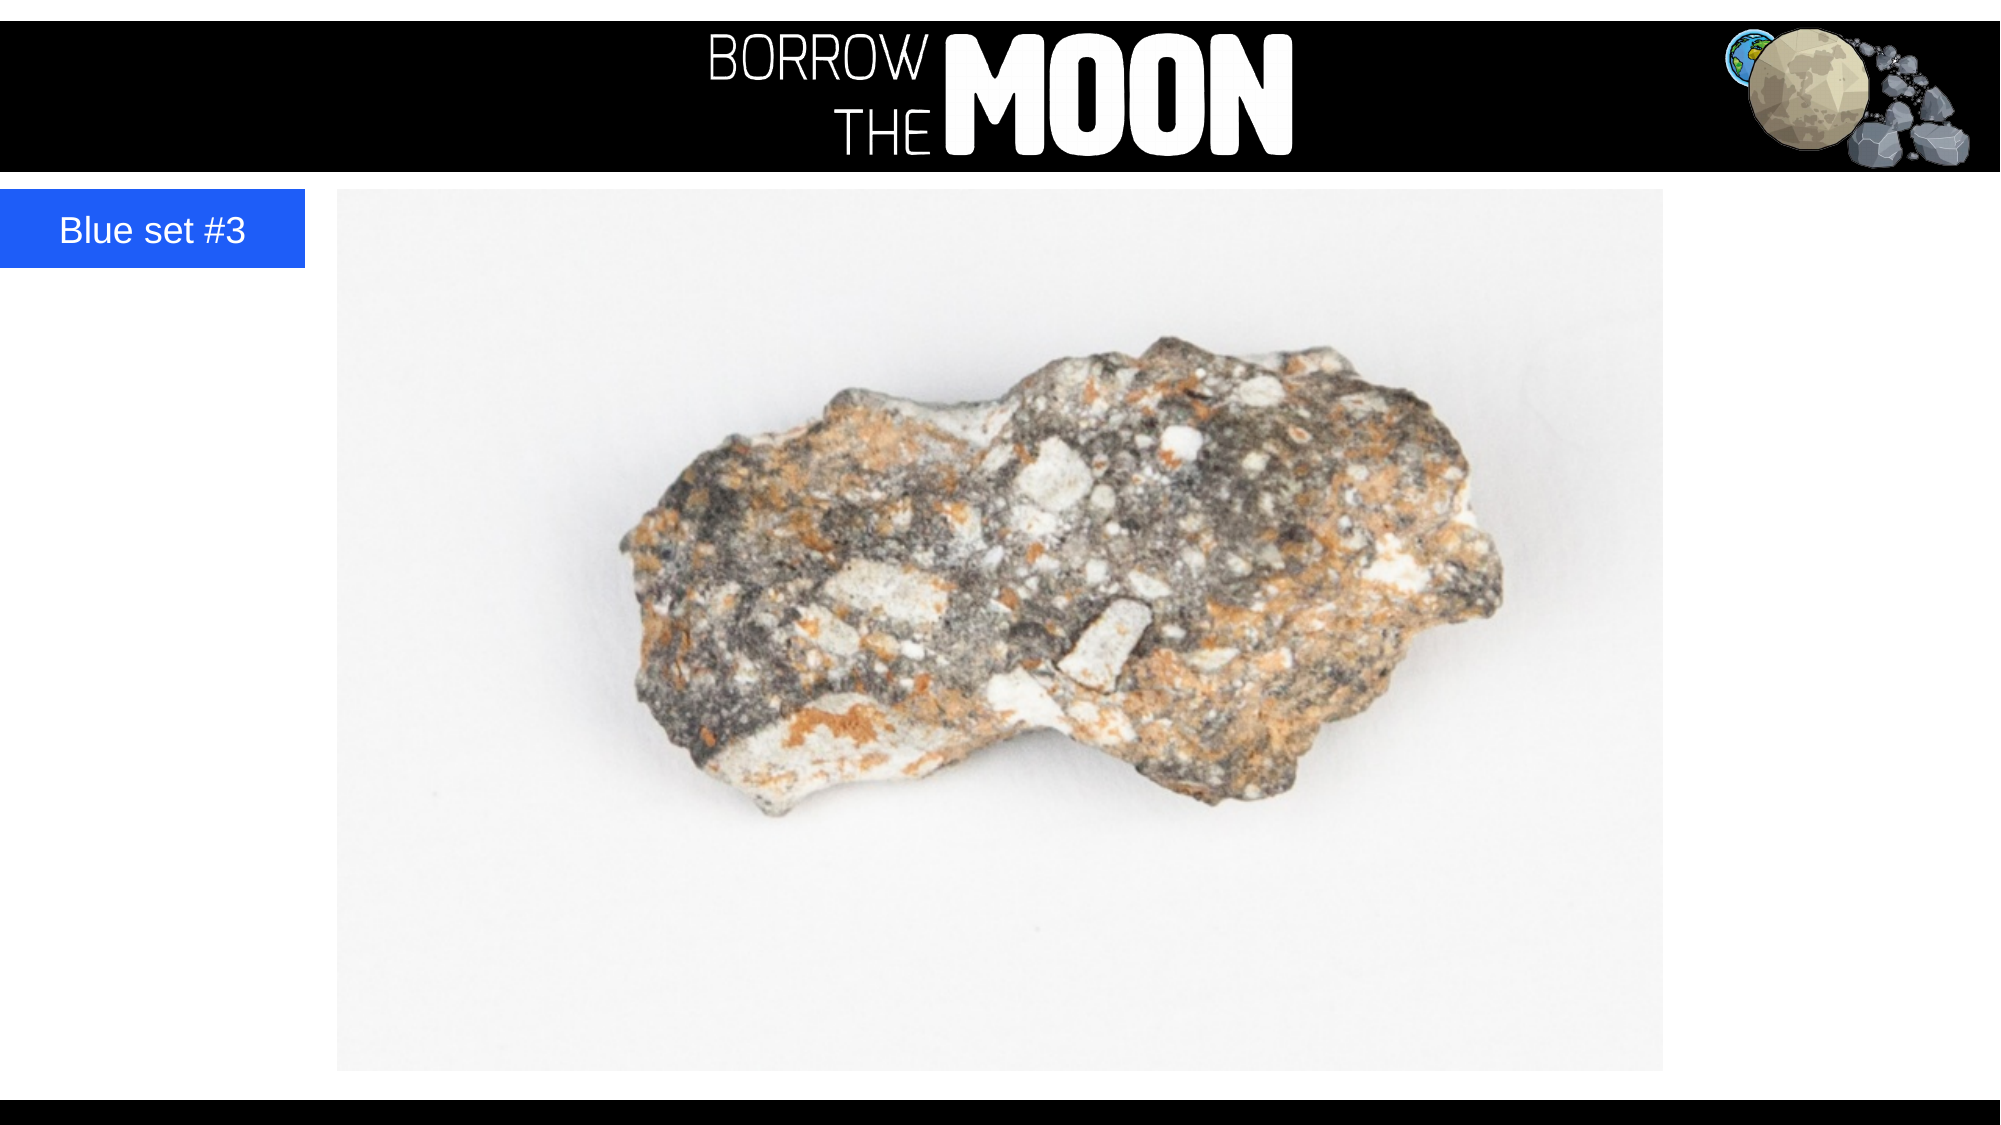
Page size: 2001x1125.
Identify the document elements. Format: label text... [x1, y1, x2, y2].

text_box Blue set #3 [0, 189, 305, 268]
picture [337, 189, 1663, 1071]
